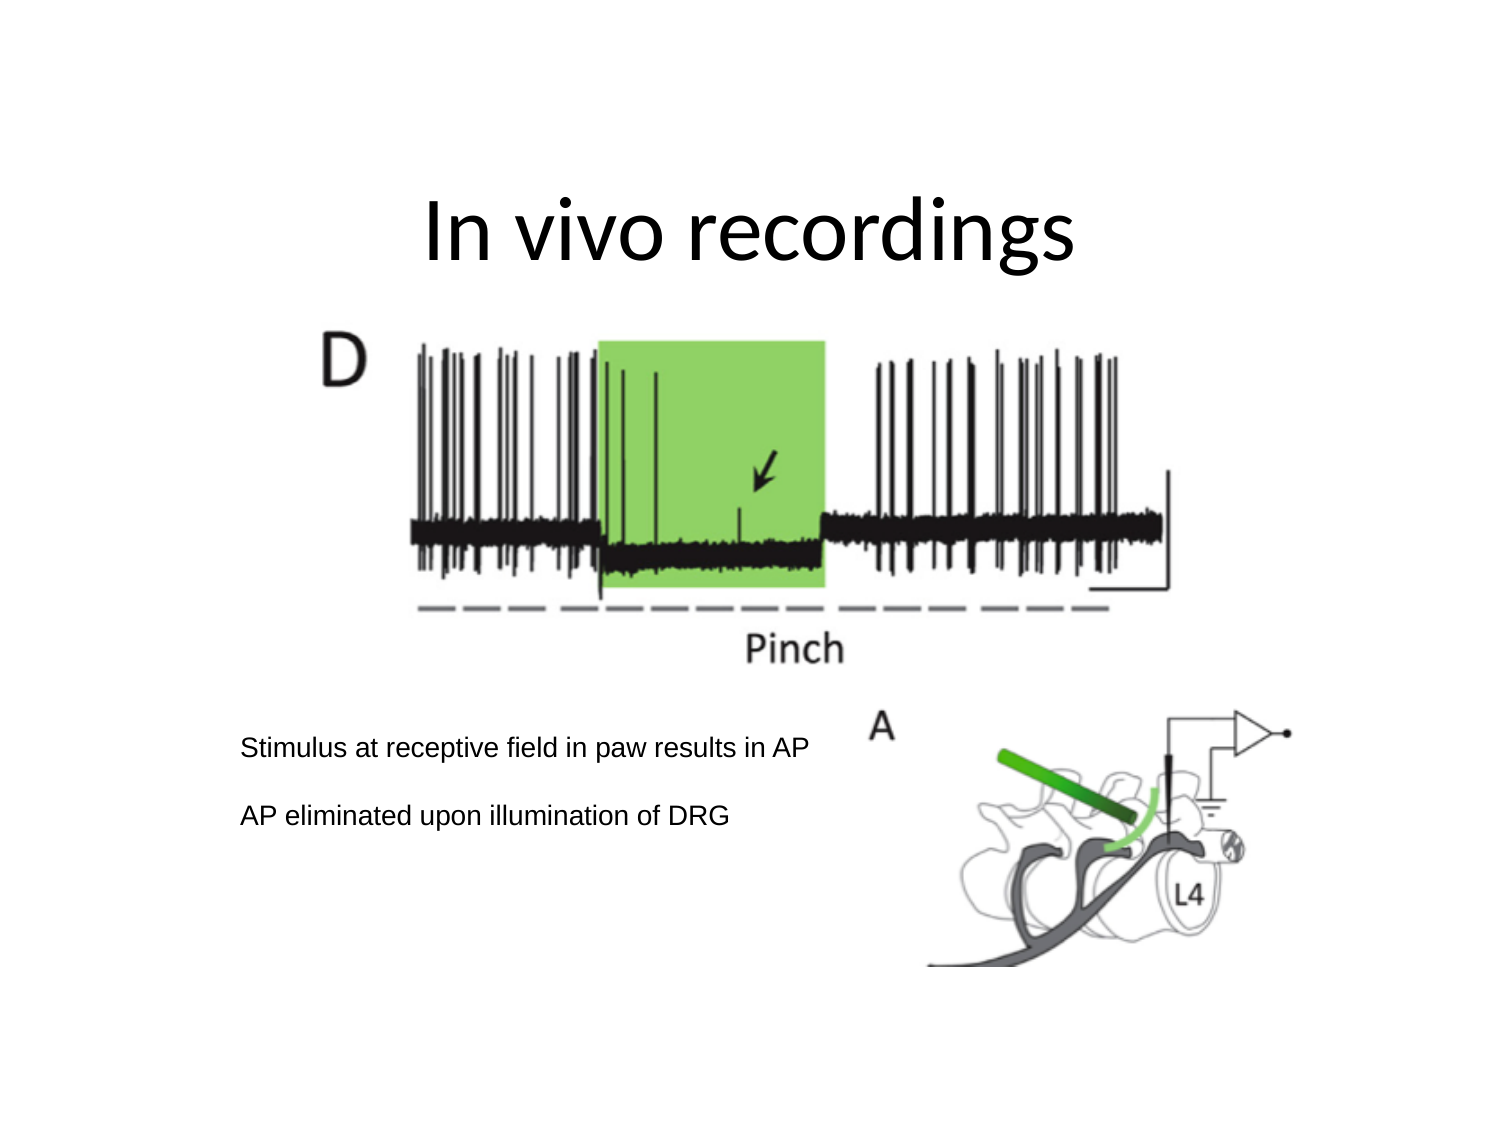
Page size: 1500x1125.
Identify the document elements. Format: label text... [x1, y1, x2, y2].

text_box Stimulus at receptive field in paw results in AP AP eliminated upon illumination of DRG [225, 722, 835, 840]
title In vivo recordings [103, 141, 1397, 306]
picture [310, 315, 1188, 680]
picture [856, 693, 1313, 967]
